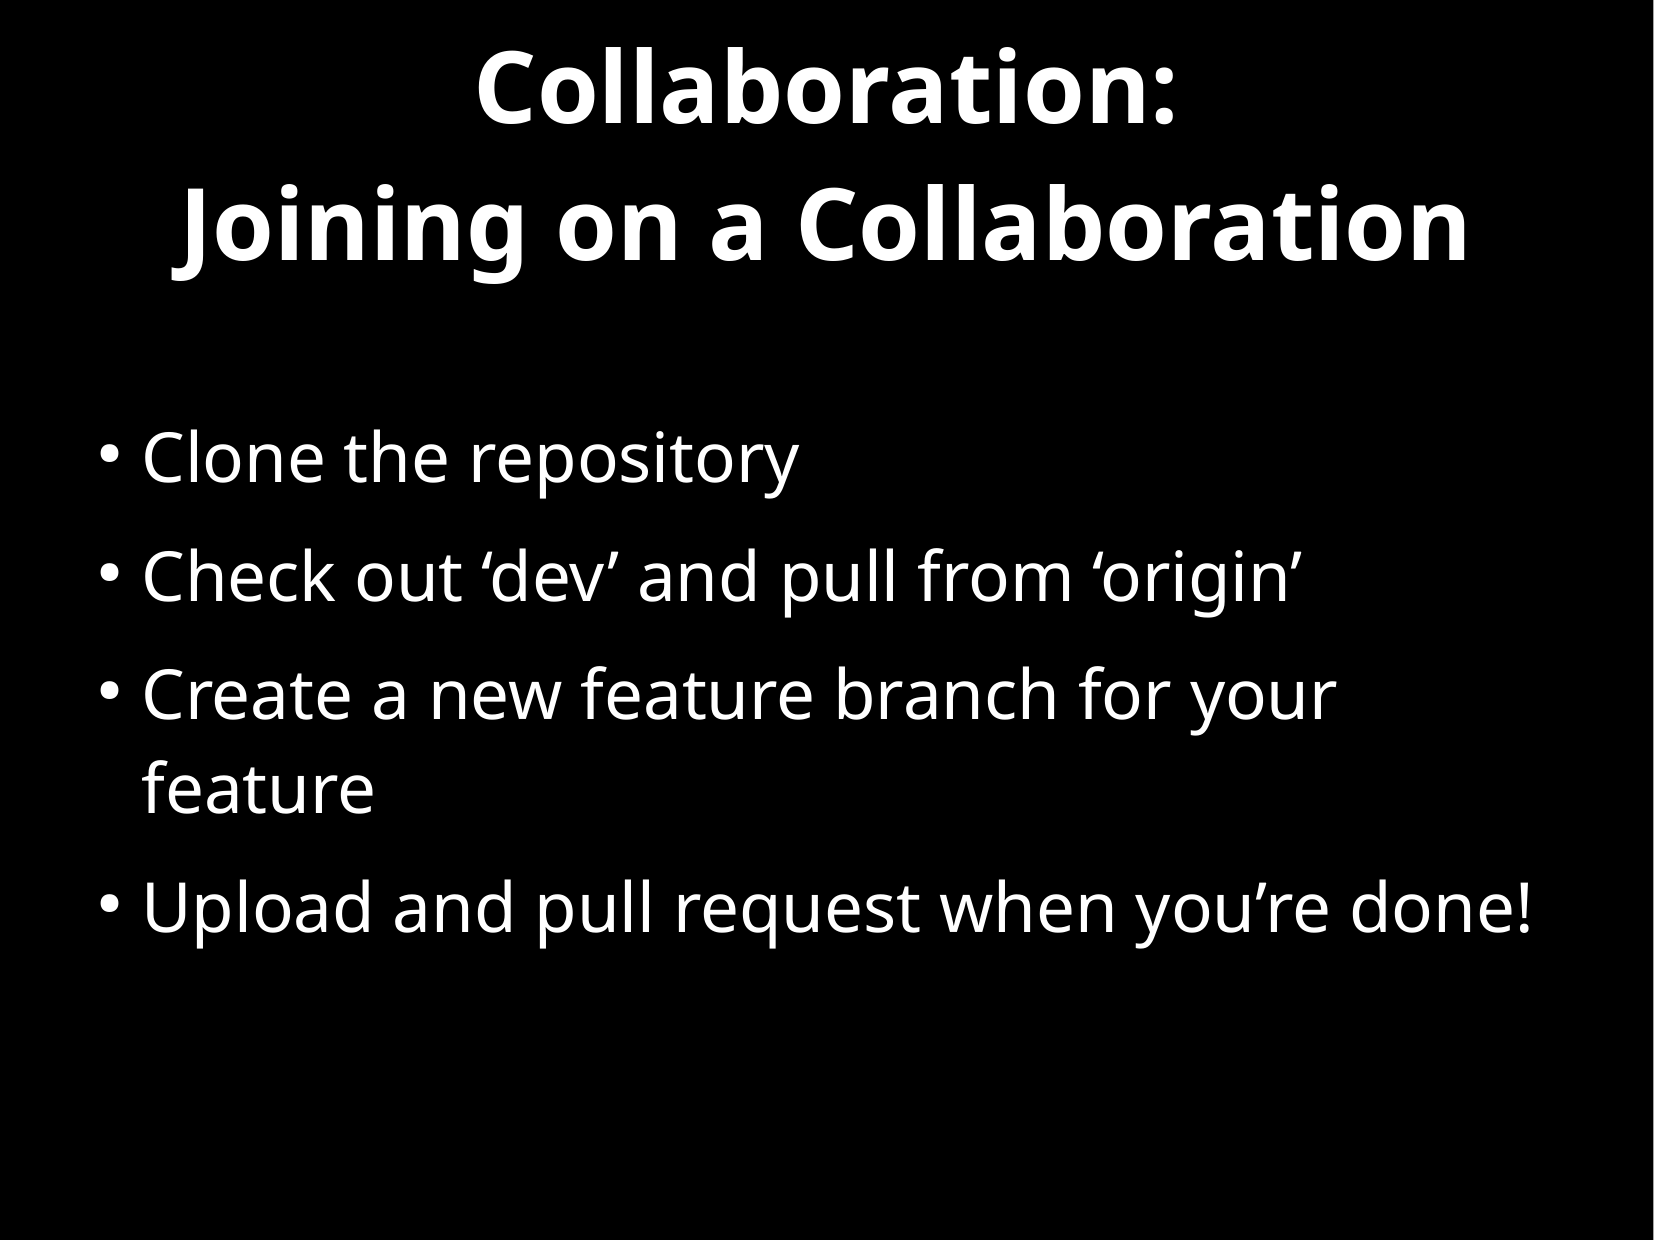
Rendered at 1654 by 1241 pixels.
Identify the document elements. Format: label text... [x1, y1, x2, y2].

title Collaboration: Joining on a Collaboration [82, 26, 1571, 280]
list Clone the repository Check out ‘dev’ and pull from ‘origin’ Create a new feature branch for your feature Upload and pull request when you’re done! [82, 290, 1571, 1010]
